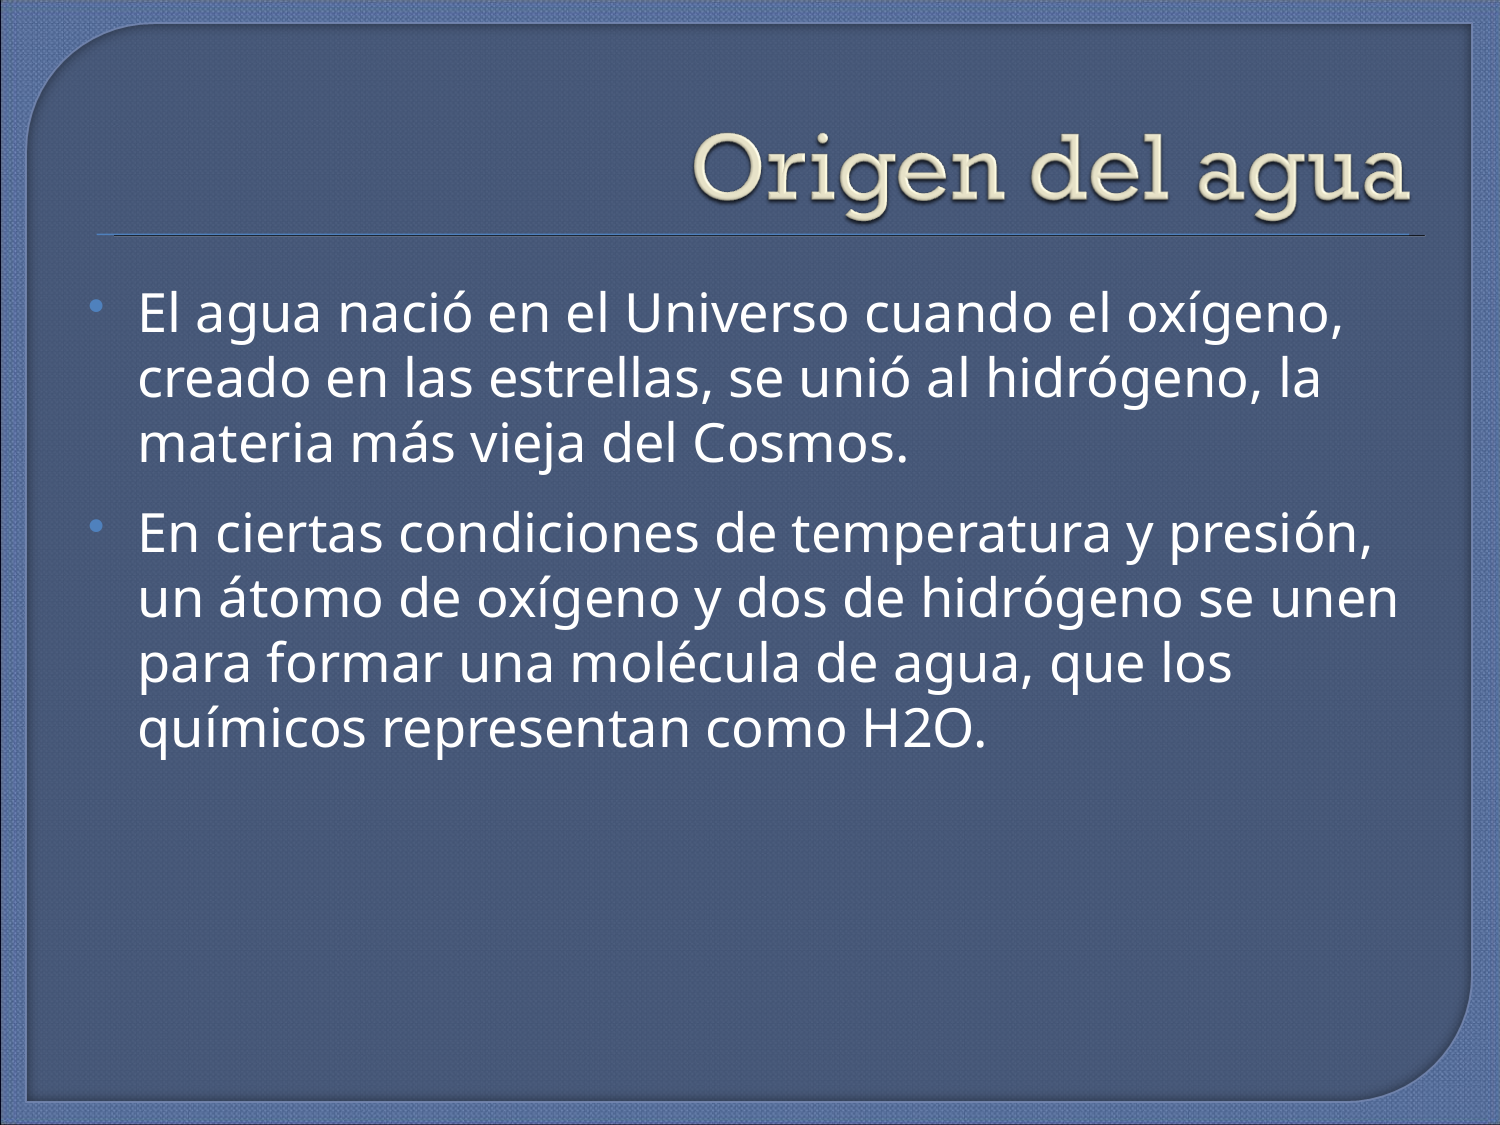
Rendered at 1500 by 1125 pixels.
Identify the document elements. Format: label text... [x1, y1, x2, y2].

picture [0, 0, 1500, 1125]
text_box [73, 40, 1476, 233]
list El agua nació en el Universo cuando el oxígeno, creado en las estrellas, se unió al hidrógeno, la materia más vieja del Cosmos. En ciertas condiciones de temperatura y presión, un átomo de oxígeno y dos de hidrógeno se unen para formar una molécula de agua, que los químicos representan como H2O. [75, 270, 1426, 1013]
